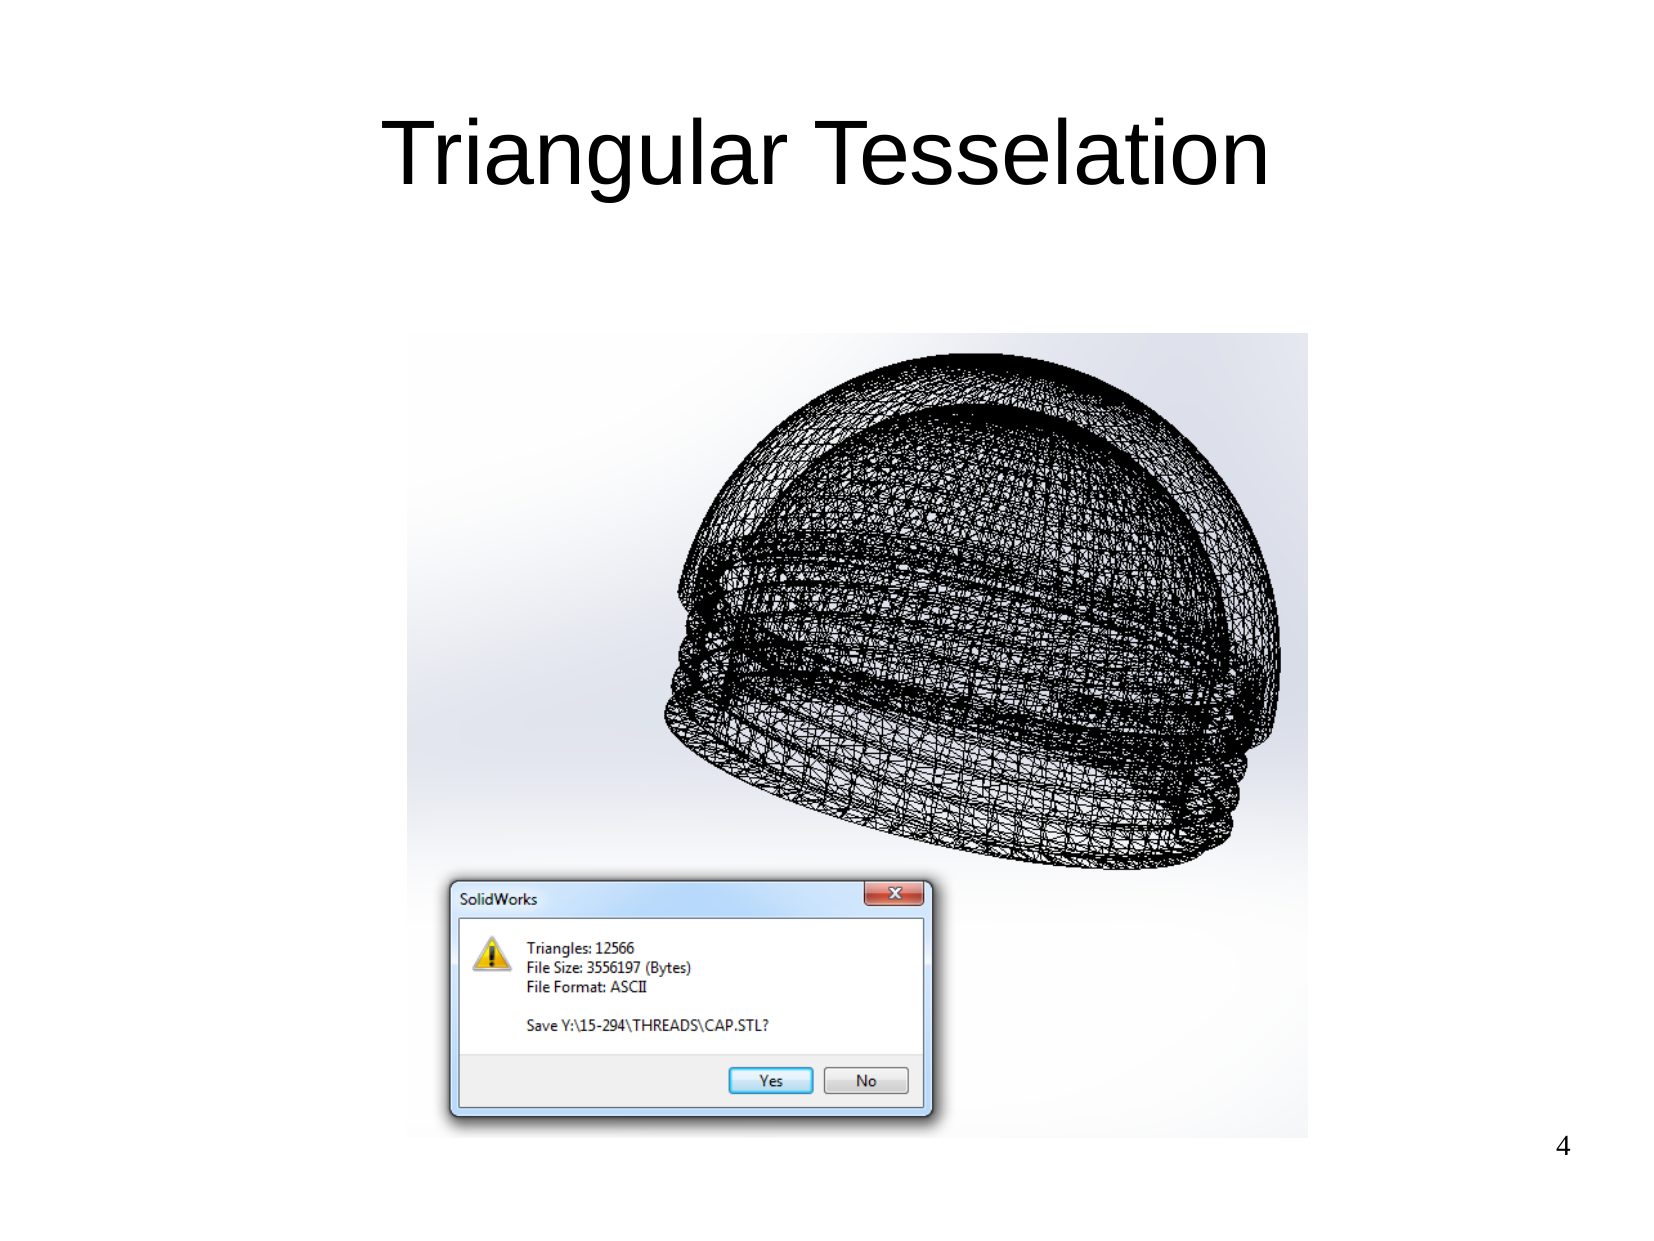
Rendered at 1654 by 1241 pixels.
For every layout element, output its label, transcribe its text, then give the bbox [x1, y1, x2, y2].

picture [407, 333, 1308, 1138]
title Triangular Tesselation [82, 49, 1571, 257]
